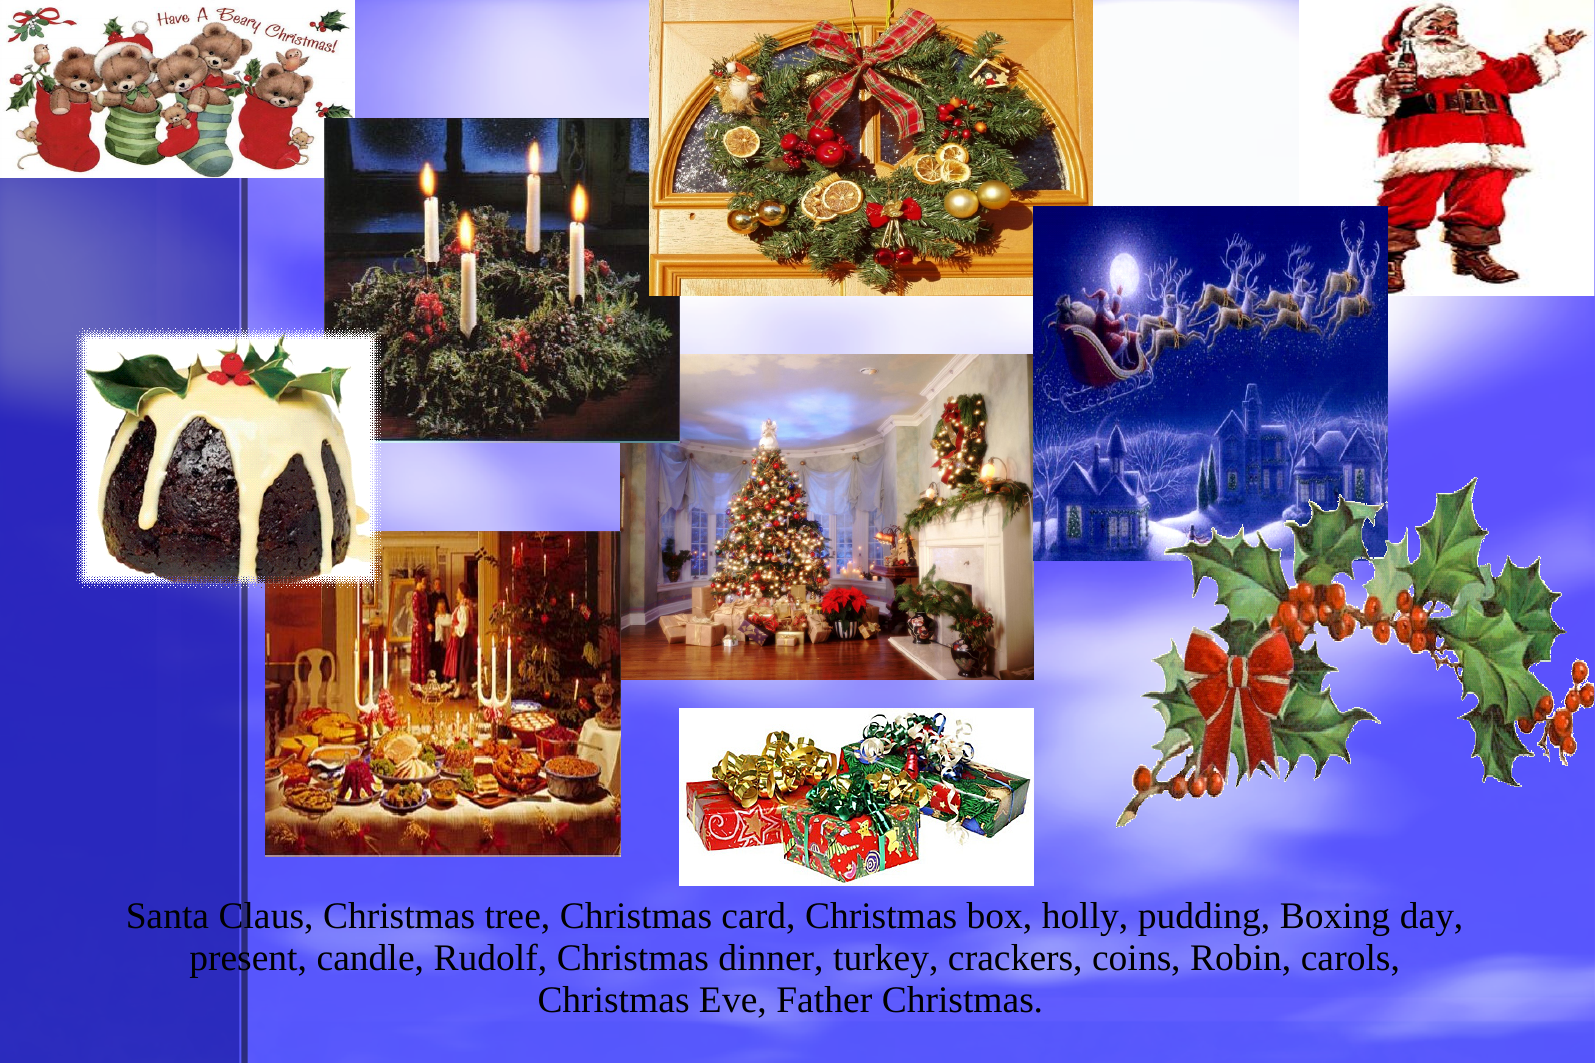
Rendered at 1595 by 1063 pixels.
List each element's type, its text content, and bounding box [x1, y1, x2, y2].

title Santa Claus, Christmas tree, Christmas card, Christmas box, holly, pudding, Boxing day, present, candle, Rudolf, Christmas dinner, turkey, crackers, coins, Robin, carols, Christmas Eve, Father Christmas. [114, 869, 1477, 1047]
picture [0, 0, 1595, 857]
picture [679, 708, 1034, 886]
